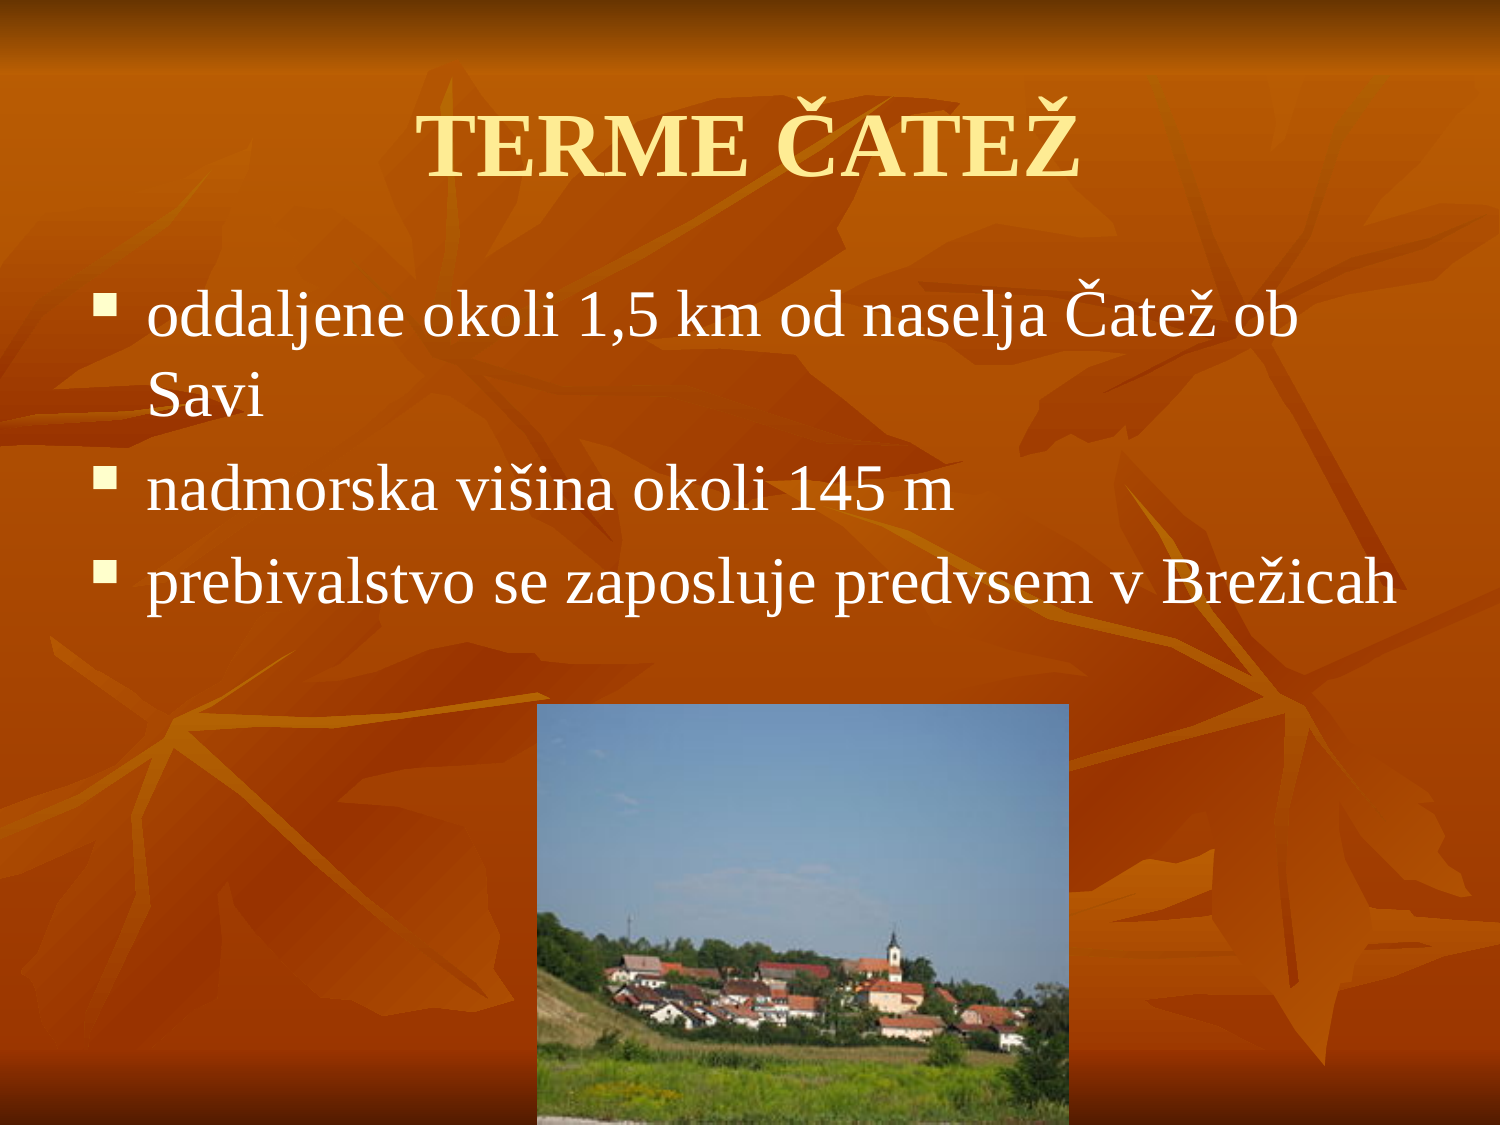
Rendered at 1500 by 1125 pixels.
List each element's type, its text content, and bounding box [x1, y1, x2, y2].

picture [537, 704, 1069, 1125]
list oddaljene okoli 1,5 km od naselja Čatež ob Savi nadmorska višina okoli 145 m prebivalstvo se zaposluje predvsem v Brežicah [75, 262, 1425, 1006]
title TERME ČATEŽ [75, 45, 1425, 234]
